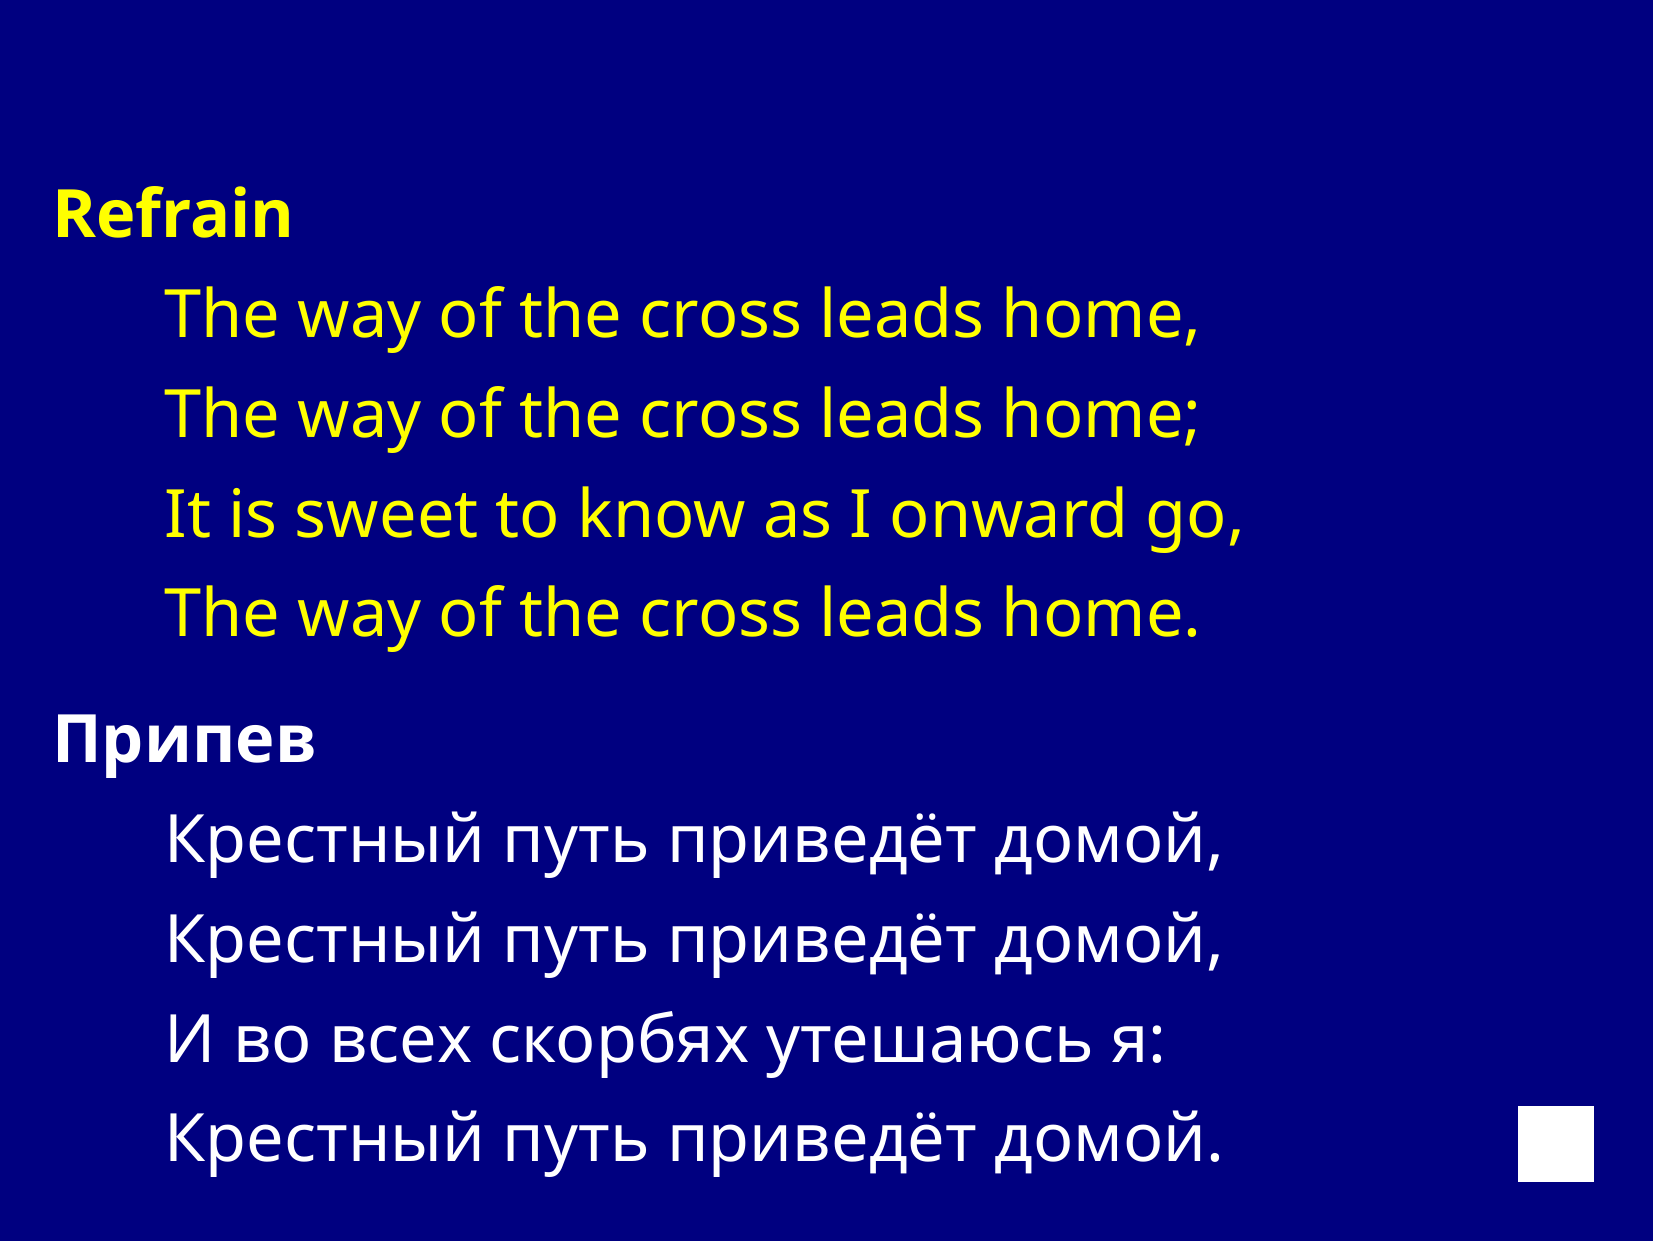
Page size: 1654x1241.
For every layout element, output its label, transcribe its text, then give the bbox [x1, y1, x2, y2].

text_box Refrain The way of the cross leads home, The way of the cross leads home; It is sweet to know as I onward go, The way of the cross leads home. [37, 150, 1576, 638]
text_box [1518, 1106, 1594, 1182]
text_box Припев Крестный путь приведёт домой, Крестный путь приведёт домой, И во всех скорбях утешаюсь я: Крестный путь приведёт домой. [37, 675, 1576, 1163]
